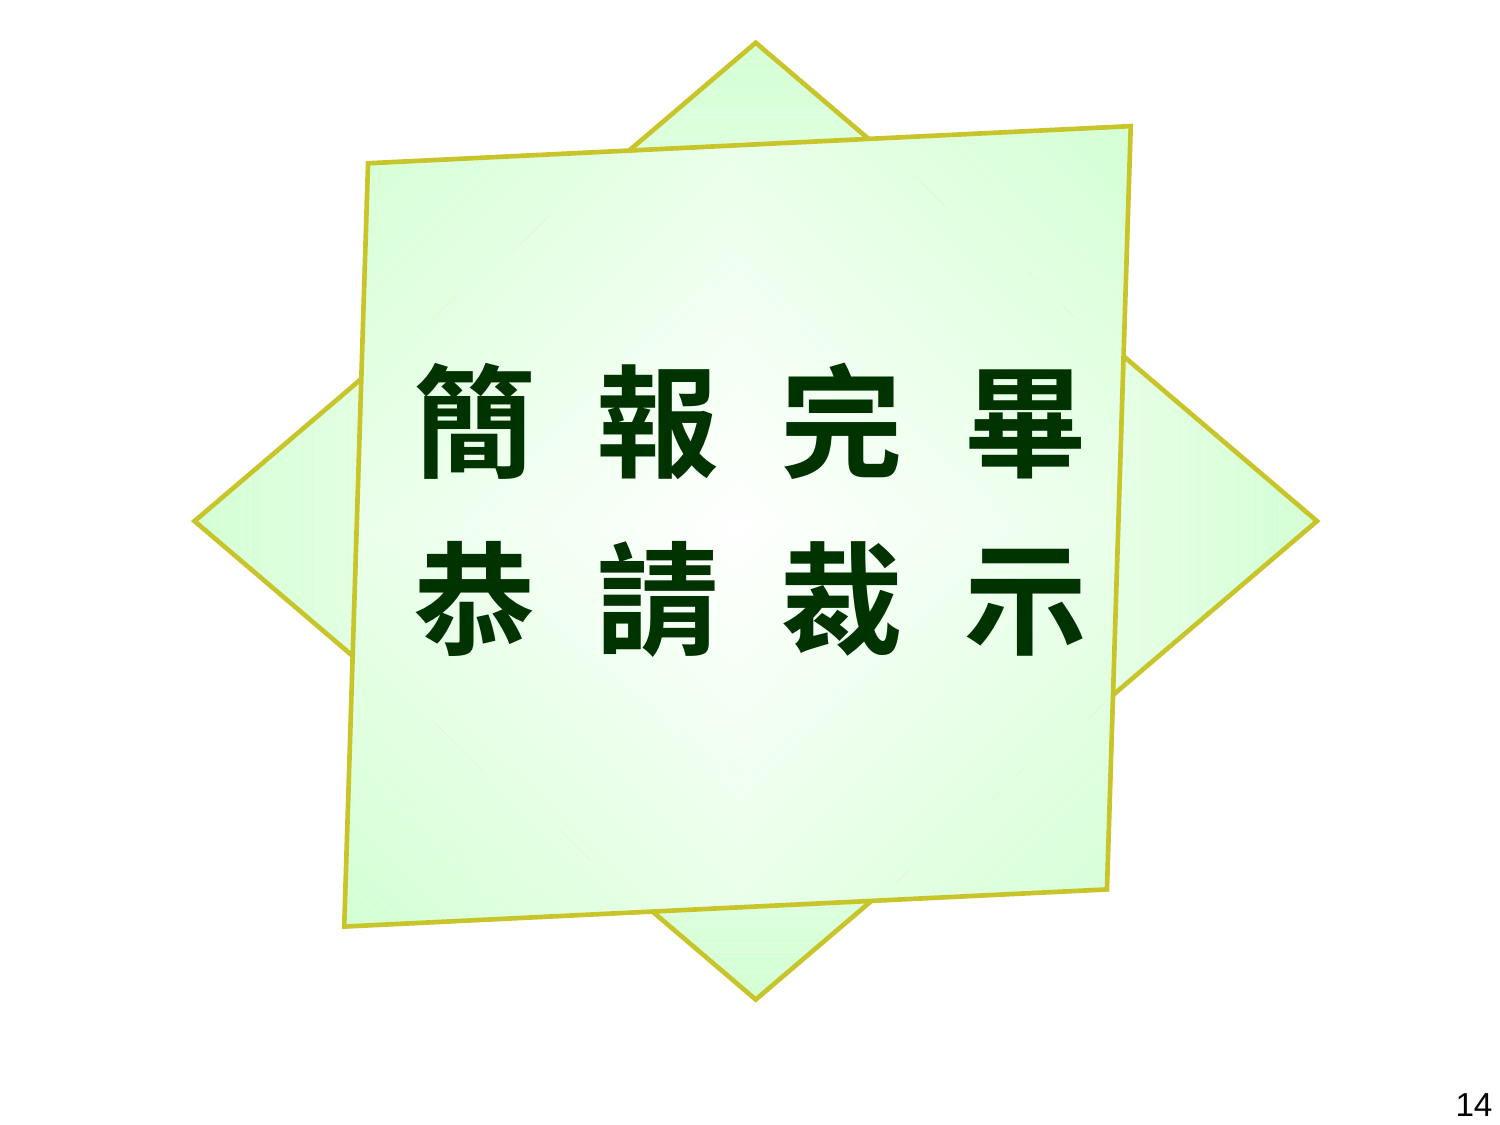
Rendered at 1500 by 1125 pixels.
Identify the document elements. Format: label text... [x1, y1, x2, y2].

text_box [0, 0, 1406, 1059]
list 簡 報 完 畢 恭 請 裁 示 [383, 337, 1117, 681]
